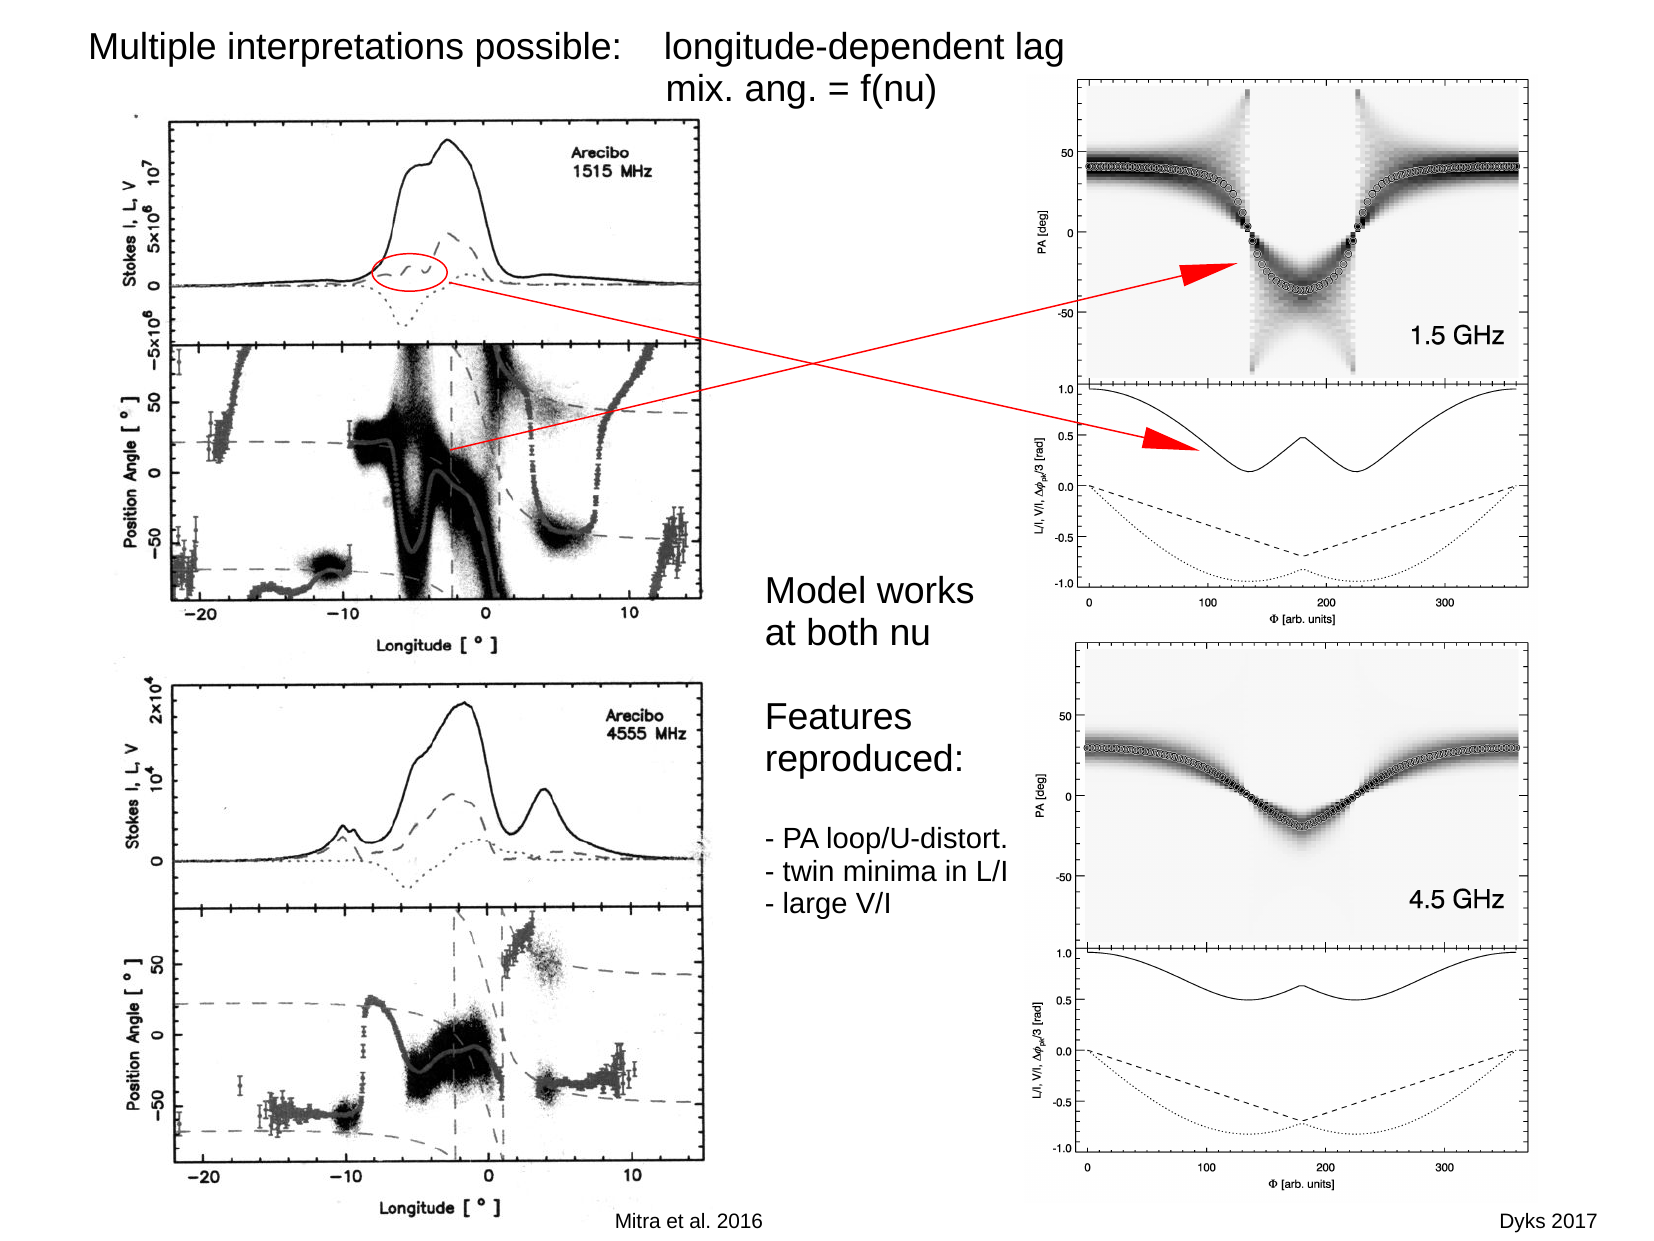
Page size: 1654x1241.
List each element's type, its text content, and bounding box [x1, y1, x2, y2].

text_box [372, 253, 448, 292]
picture [1024, 74, 1538, 1203]
picture [112, 117, 713, 1225]
text_box Dyks 2017 [1484, 1202, 1613, 1241]
text_box Multiple interpretations possible: longitude-dependent lag mix. ang. = f(nu) [73, 18, 1081, 117]
text_box Model works at both nu Features reproduced: - PA loop/U-distort. - twin minima in L/I - large V/I [750, 562, 1024, 1003]
text_box Mitra et al. 2016 [600, 1202, 778, 1241]
